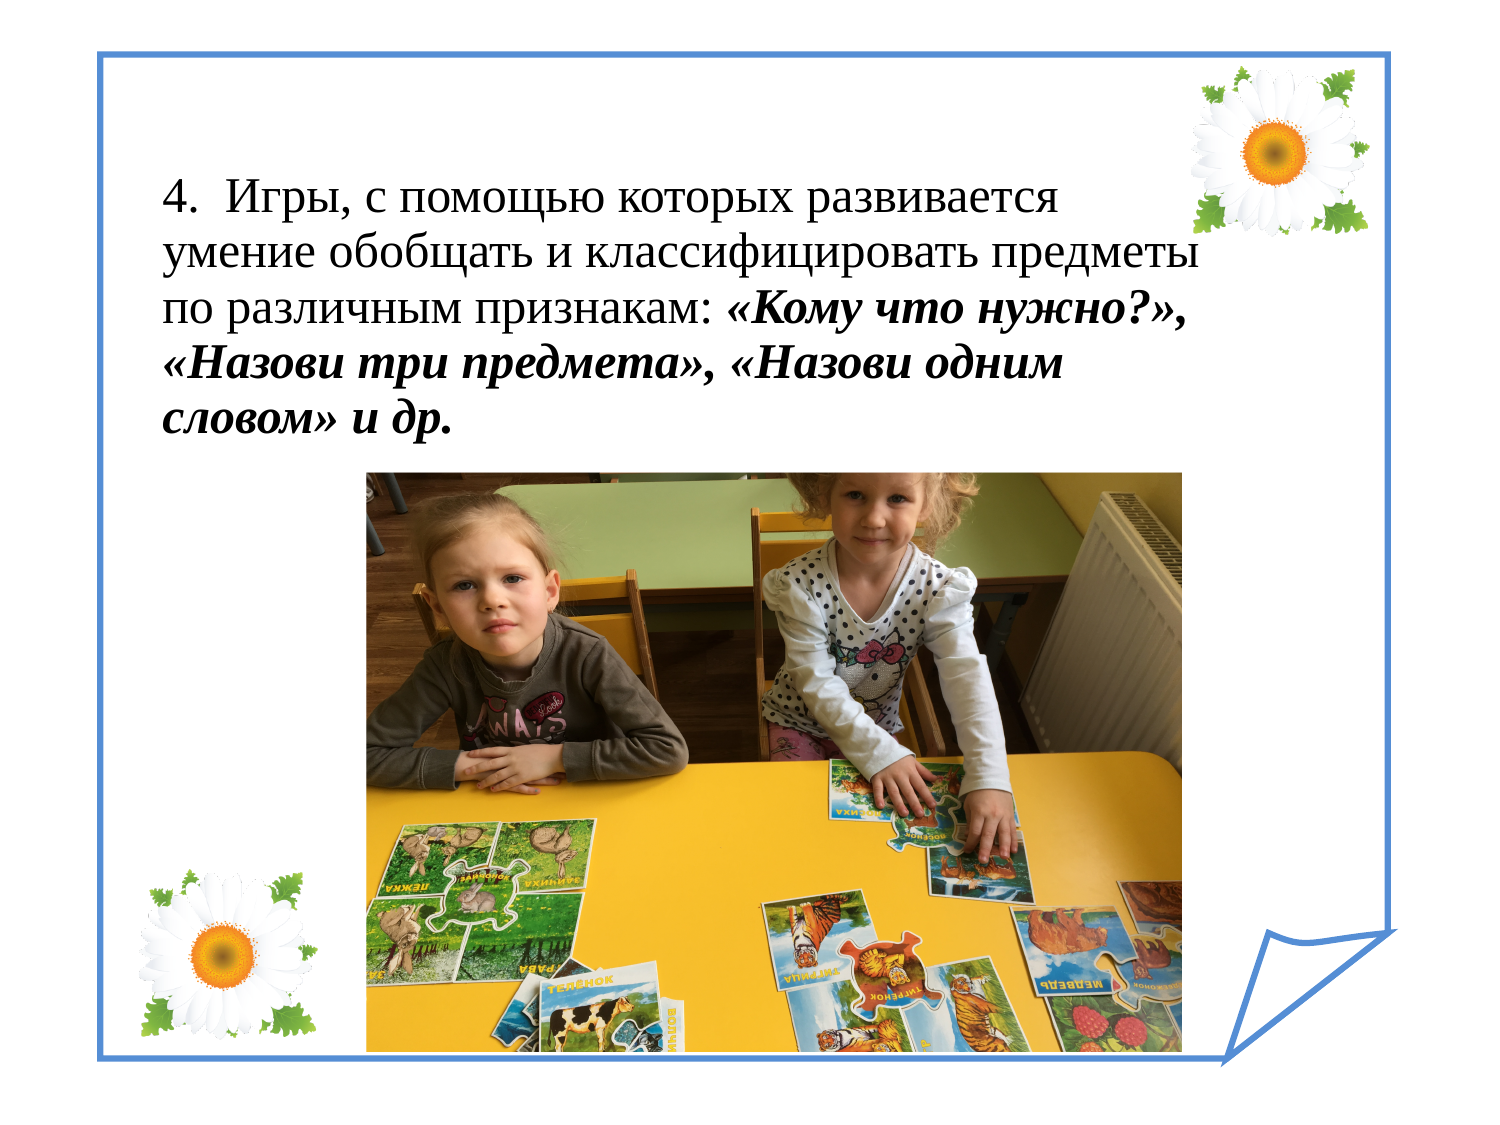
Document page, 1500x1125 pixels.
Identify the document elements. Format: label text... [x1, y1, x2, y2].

text_box 4. Игры, с помощью которых развивается умение обобщать и классифицировать предметы по различным признакам: «Кому что нужно?», «Назови три предмета», «Назови одним словом» и др. [147, 160, 1223, 453]
picture [366, 472, 1182, 1052]
title [75, 100, 1425, 304]
